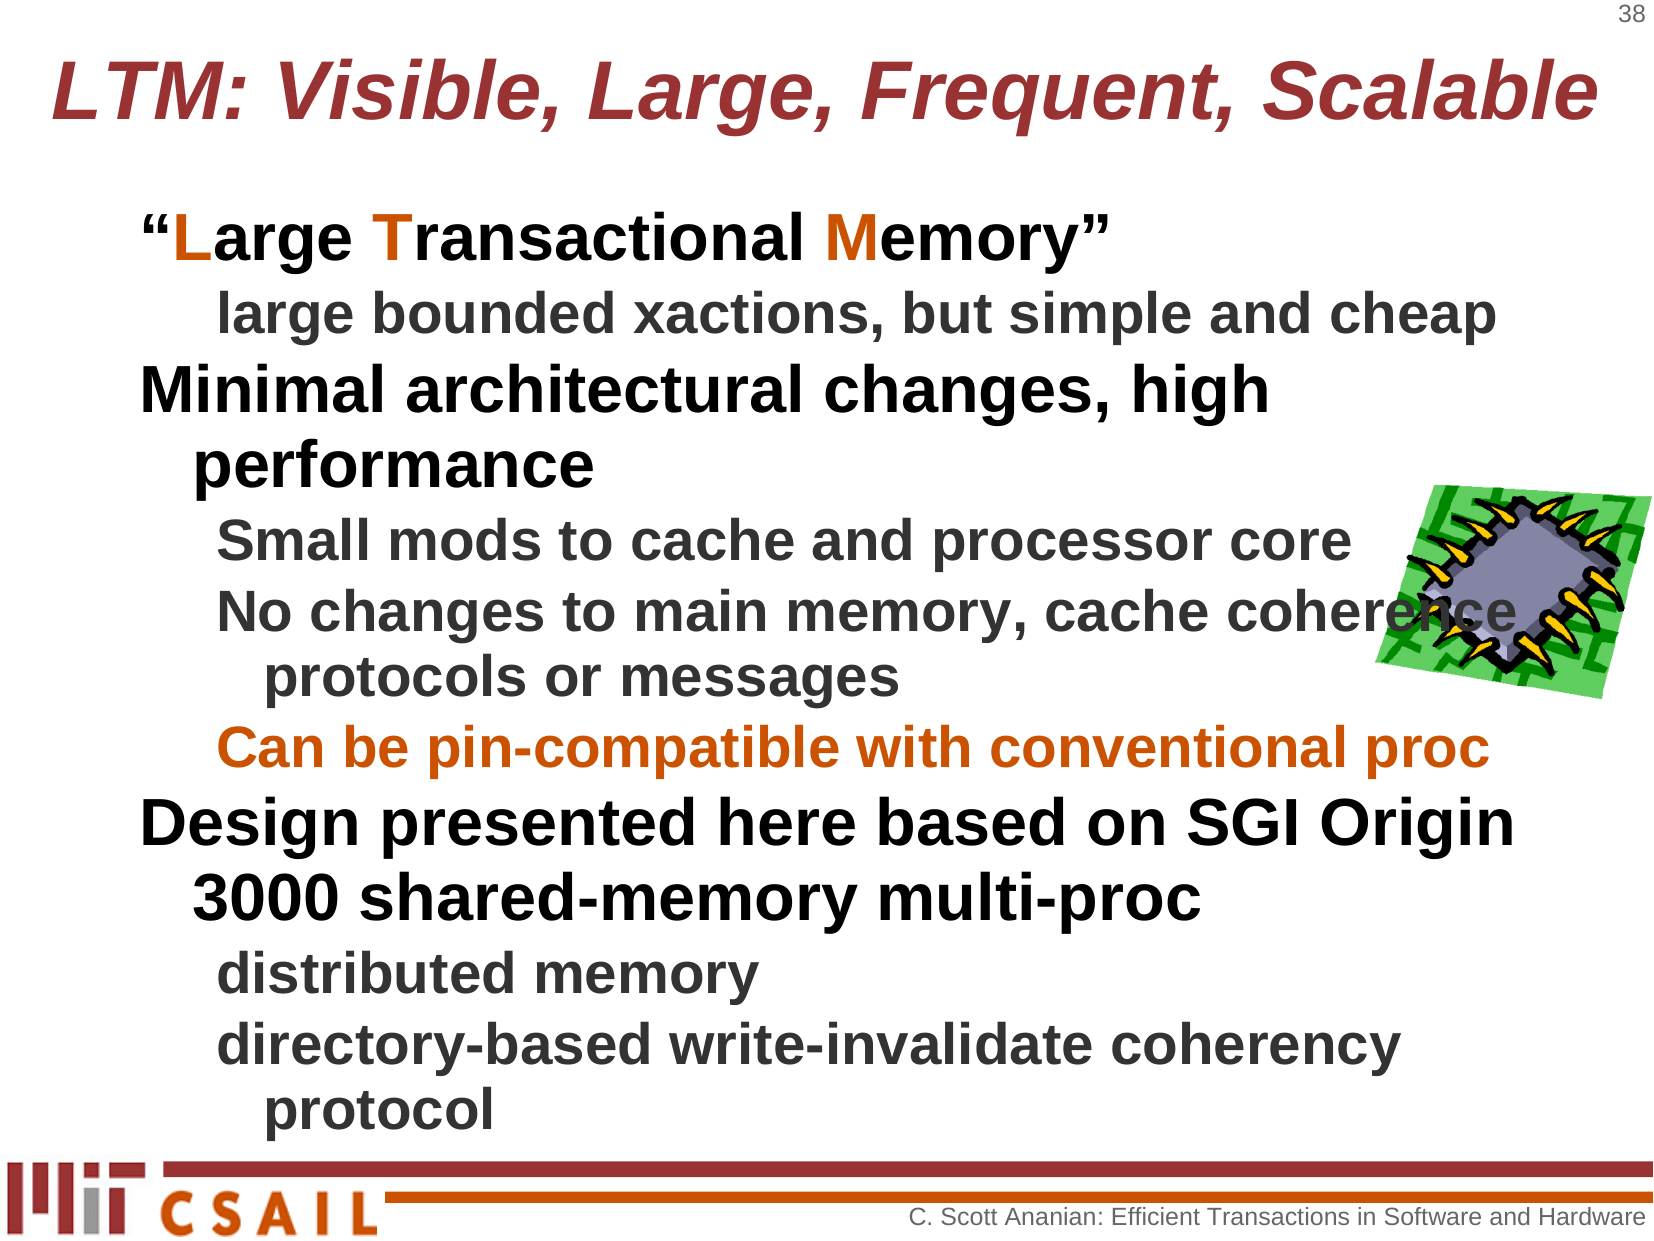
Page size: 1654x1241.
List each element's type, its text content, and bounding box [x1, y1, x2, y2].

list “Large Transactional Memory” large bounded xactions, but simple and cheap Minimal architectural changes, high performance Small mods to cache and processor core No changes to main memory, cache coherence protocols or messages Can be pin-compatible with conventional proc Design presented here based on SGI Origin 3000 shared-memory multi-proc distributed memory directory-based write-invalidate coherency protocol [121, 200, 1561, 1180]
picture [1561, 483, 1653, 700]
picture [0, 1155, 377, 1237]
title LTM: Visible, Large, Frequent, Scalable [20, 28, 1632, 154]
